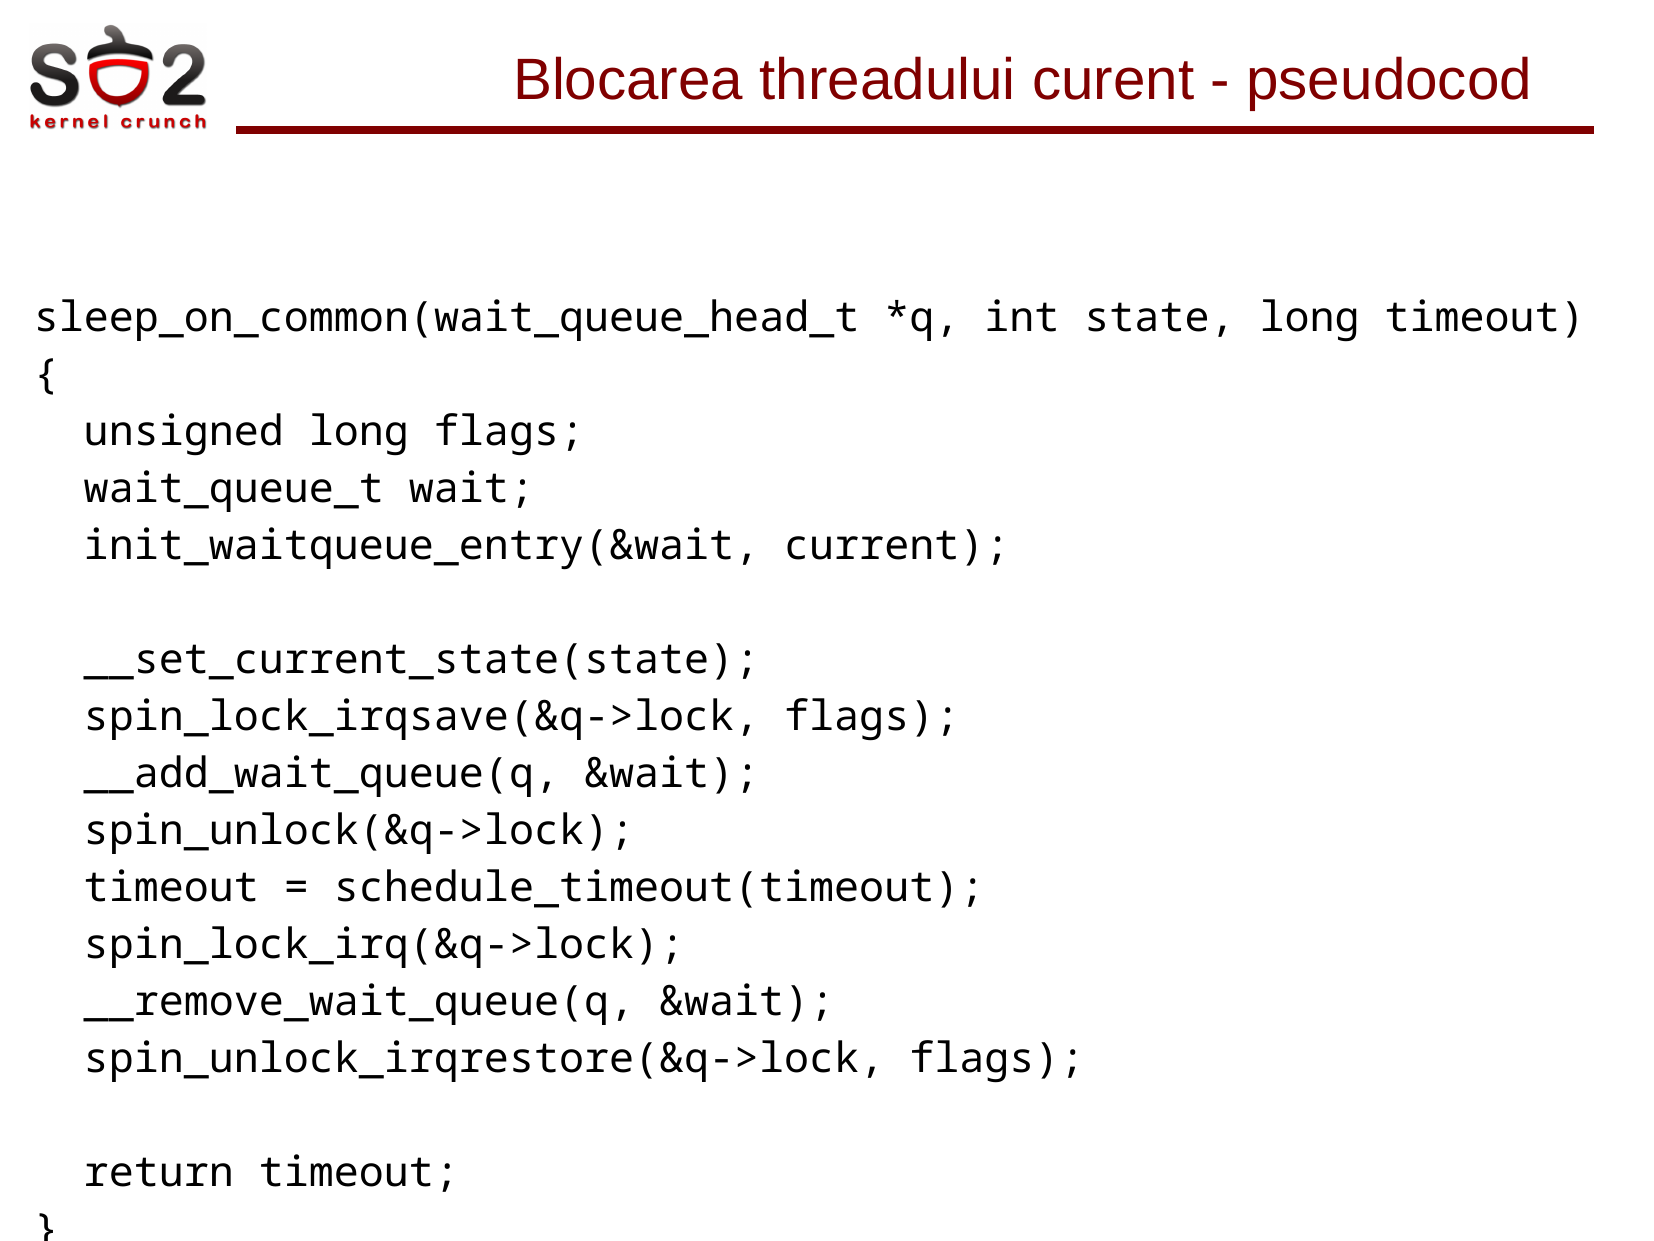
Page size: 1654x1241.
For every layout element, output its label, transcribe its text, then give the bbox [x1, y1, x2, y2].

picture [29, 23, 121, 130]
list sleep_on_common(wait_queue_head_t *q, int state, long timeout) { unsigned long flags; wait_queue_t wait; init_waitqueue_entry(&wait, current); __set_current_state(state); spin_lock_irqsave(&q->lock, flags); __add_wait_queue(q, &wait); spin_unlock(&q->lock); timeout = schedule_timeout(timeout); spin_lock_irq(&q->lock); __remove_wait_queue(q, &wait); spin_unlock_irqrestore(&q->lock, flags); return timeout; } [16, 315, 1624, 1228]
title Blocarea threadului curent - pseudocod [121, 11, 1534, 148]
